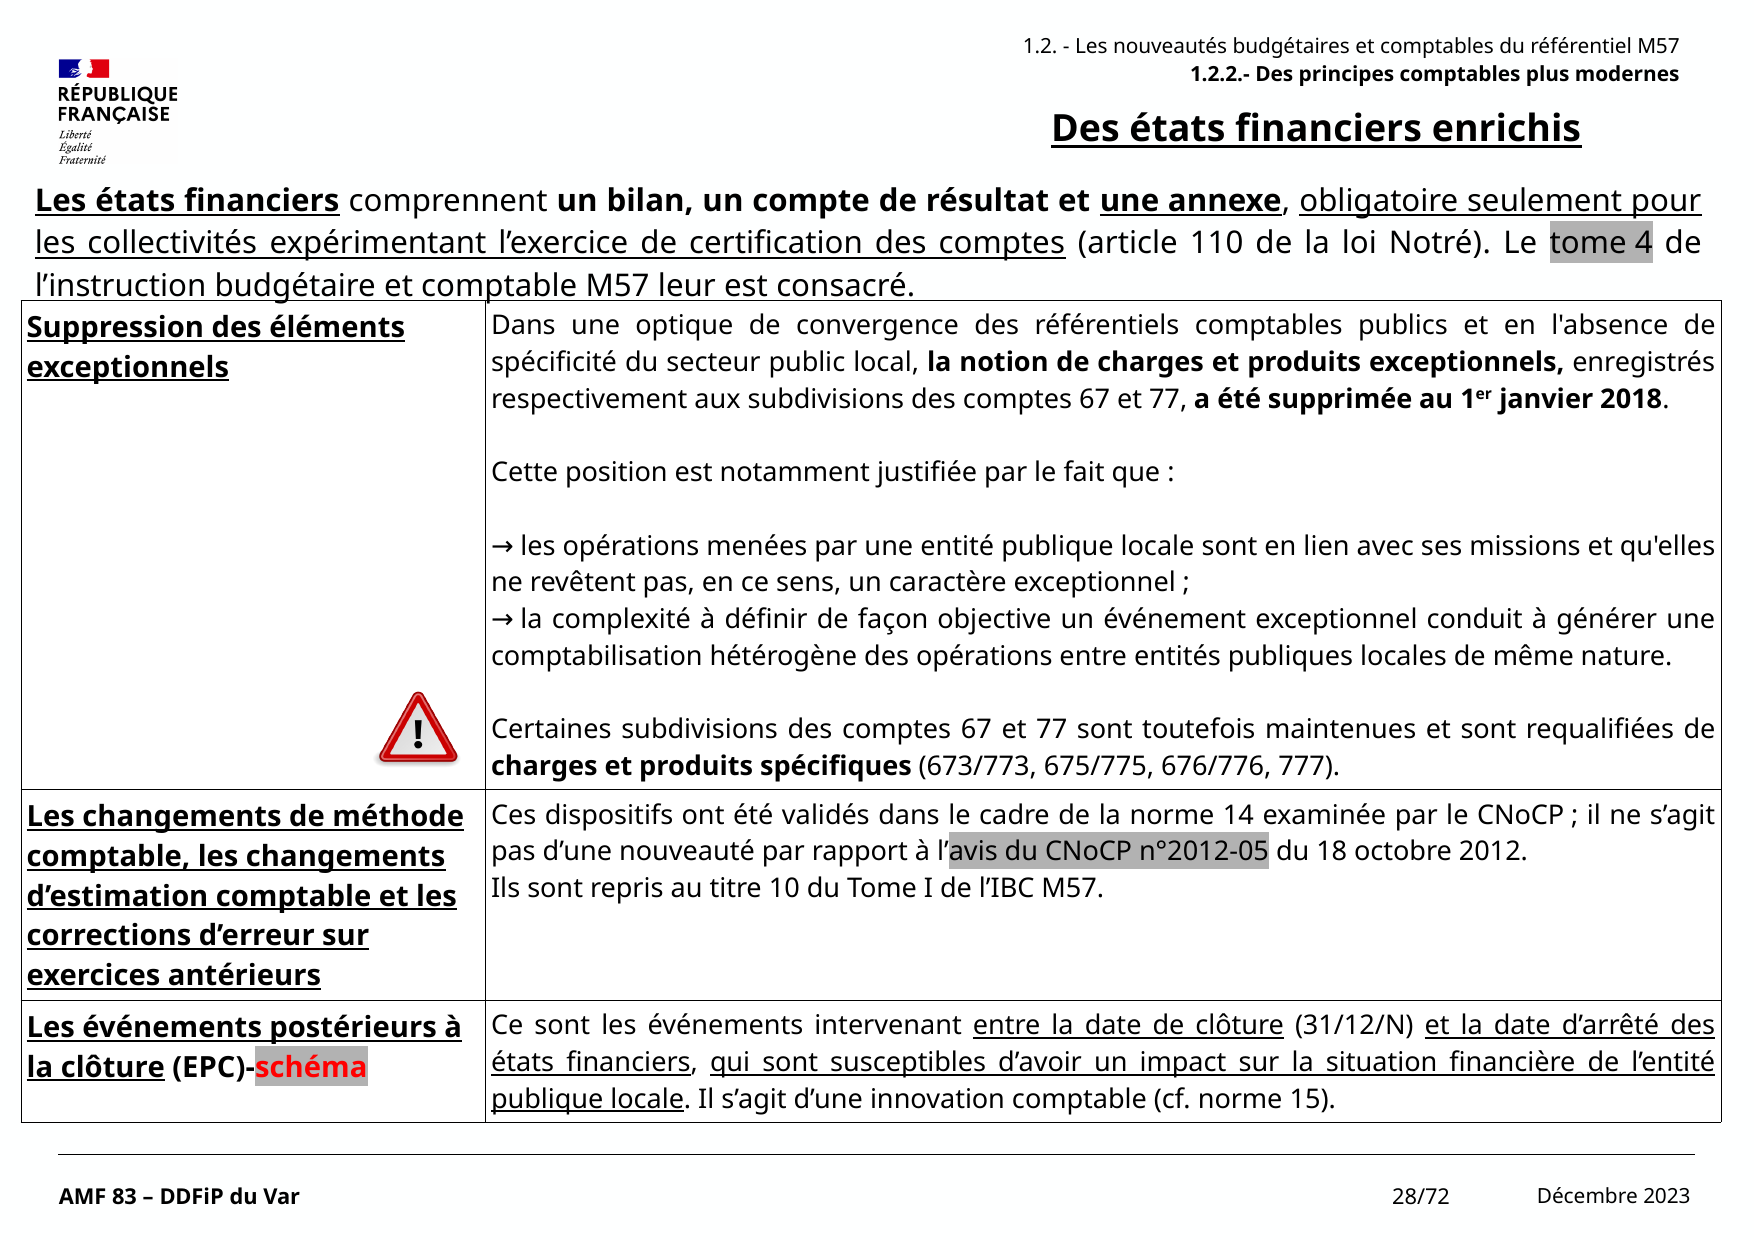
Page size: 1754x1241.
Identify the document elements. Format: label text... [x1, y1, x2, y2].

table_cell Ce sont les événements intervenant entre la date de clôture (31/12/N) et la date d’arrêté des états financiers, qui sont susceptibles d’avoir un impact sur la situation financière de l’entité publique locale. Il s’agit d’une innovation comptable (cf. norme 15). [486, 1001, 1721, 1122]
text_box 1.2. - Les nouveautés budgétaires et comptables du référentiel M57 1.2.2.- Des principes comptables plus modernes [225, 23, 1695, 136]
table_header Suppression des éléments exceptionnels [22, 344, 485, 789]
picture [371, 682, 465, 771]
picture [58, 58, 178, 164]
table_cell Les changements de méthode comptable, les changements d’estimation comptable et les corrections d’erreur sur exercices antérieurs [22, 790, 485, 1000]
table_cell Les événements postérieurs à la clôture (EPC)-schéma [22, 1001, 485, 1122]
table_header Dans une optique de convergence des référentiels comptables publics et en l'absence de spécificité du secteur public local, la notion de charges et produits exceptionnels, enregistrés respectivement aux subdivisions des comptes 67 et 77, a été supprimée au 1er janvier 2018. Cette position est notamment justifiée par le fait que : → les opérations menées par une entité publique locale sont en lien avec ses missions et qu'elles ne revêtent pas, en ce sens, un caractère exceptionnel ; → la complexité à définir de façon objective un événement exceptionnel conduit à générer une comptabilisation hétérogène des opérations entre entités publiques locales de même nature. Certaines subdivisions des comptes 67 et 77 sont toutefois maintenues et sont requalifiées de charges et produits spécifiques (673/773, 675/775, 676/776, 777). [486, 301, 1721, 789]
text_box Des états financiers enrichis [1036, 94, 1719, 176]
table_cell Ces dispositifs ont été validés dans le cadre de la norme 14 examinée par le CNoCP ; il ne s’agit pas d’une nouveauté par rapport à l’avis du CNoCP n°2012-05 du 18 octobre 2012. Ils sont repris au titre 10 du Tome I de l’IBC M57. [486, 790, 1721, 1000]
text_box Les états financiers comprennent un bilan, un compte de résultat et une annexe, obligatoire seulement pour les collectivités expérimentant l’exercice de certification des comptes (article 110 de la loi Notré). Le tome 4 de l’instruction budgétaire et comptable M57 leur est consacré. [19, 170, 1717, 344]
